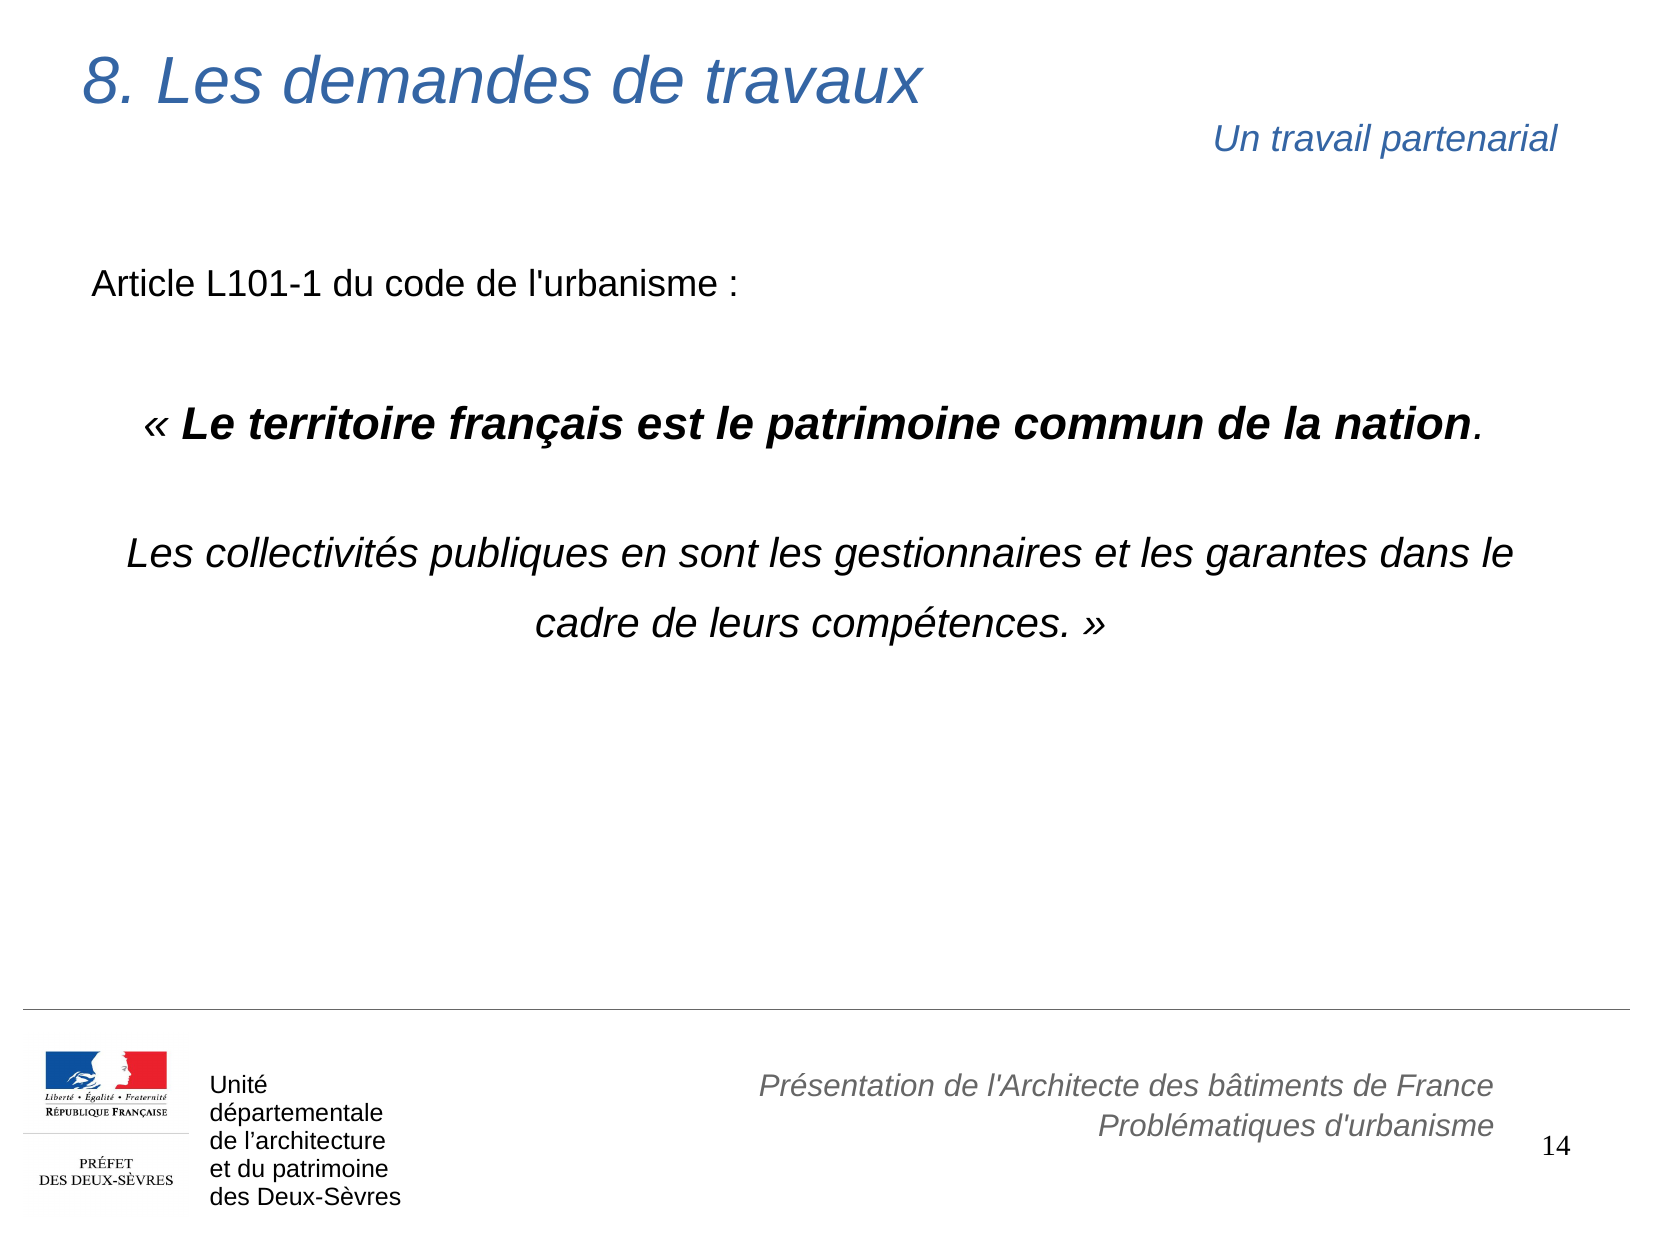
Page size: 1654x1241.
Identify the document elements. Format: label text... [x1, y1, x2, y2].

text_box Article L101-1 du code de l'urbanisme : « Le territoire français est le patrimoine commun de la nation. Les collectivités publiques en sont les gestionnaires et les garantes dans le cadre de leurs compétences. » [76, 171, 1565, 993]
text_box Présentation de l'Architecte des bâtiments de France Problématiques d'urbanisme [744, 1055, 1539, 1218]
picture [23, 1032, 189, 1217]
title 8. Les demandes de travaux Un travail partenarial [82, 43, 1571, 160]
text_box Unité départementale de l’architecture et du patrimoine des Deux-Sèvres [194, 1063, 632, 1218]
